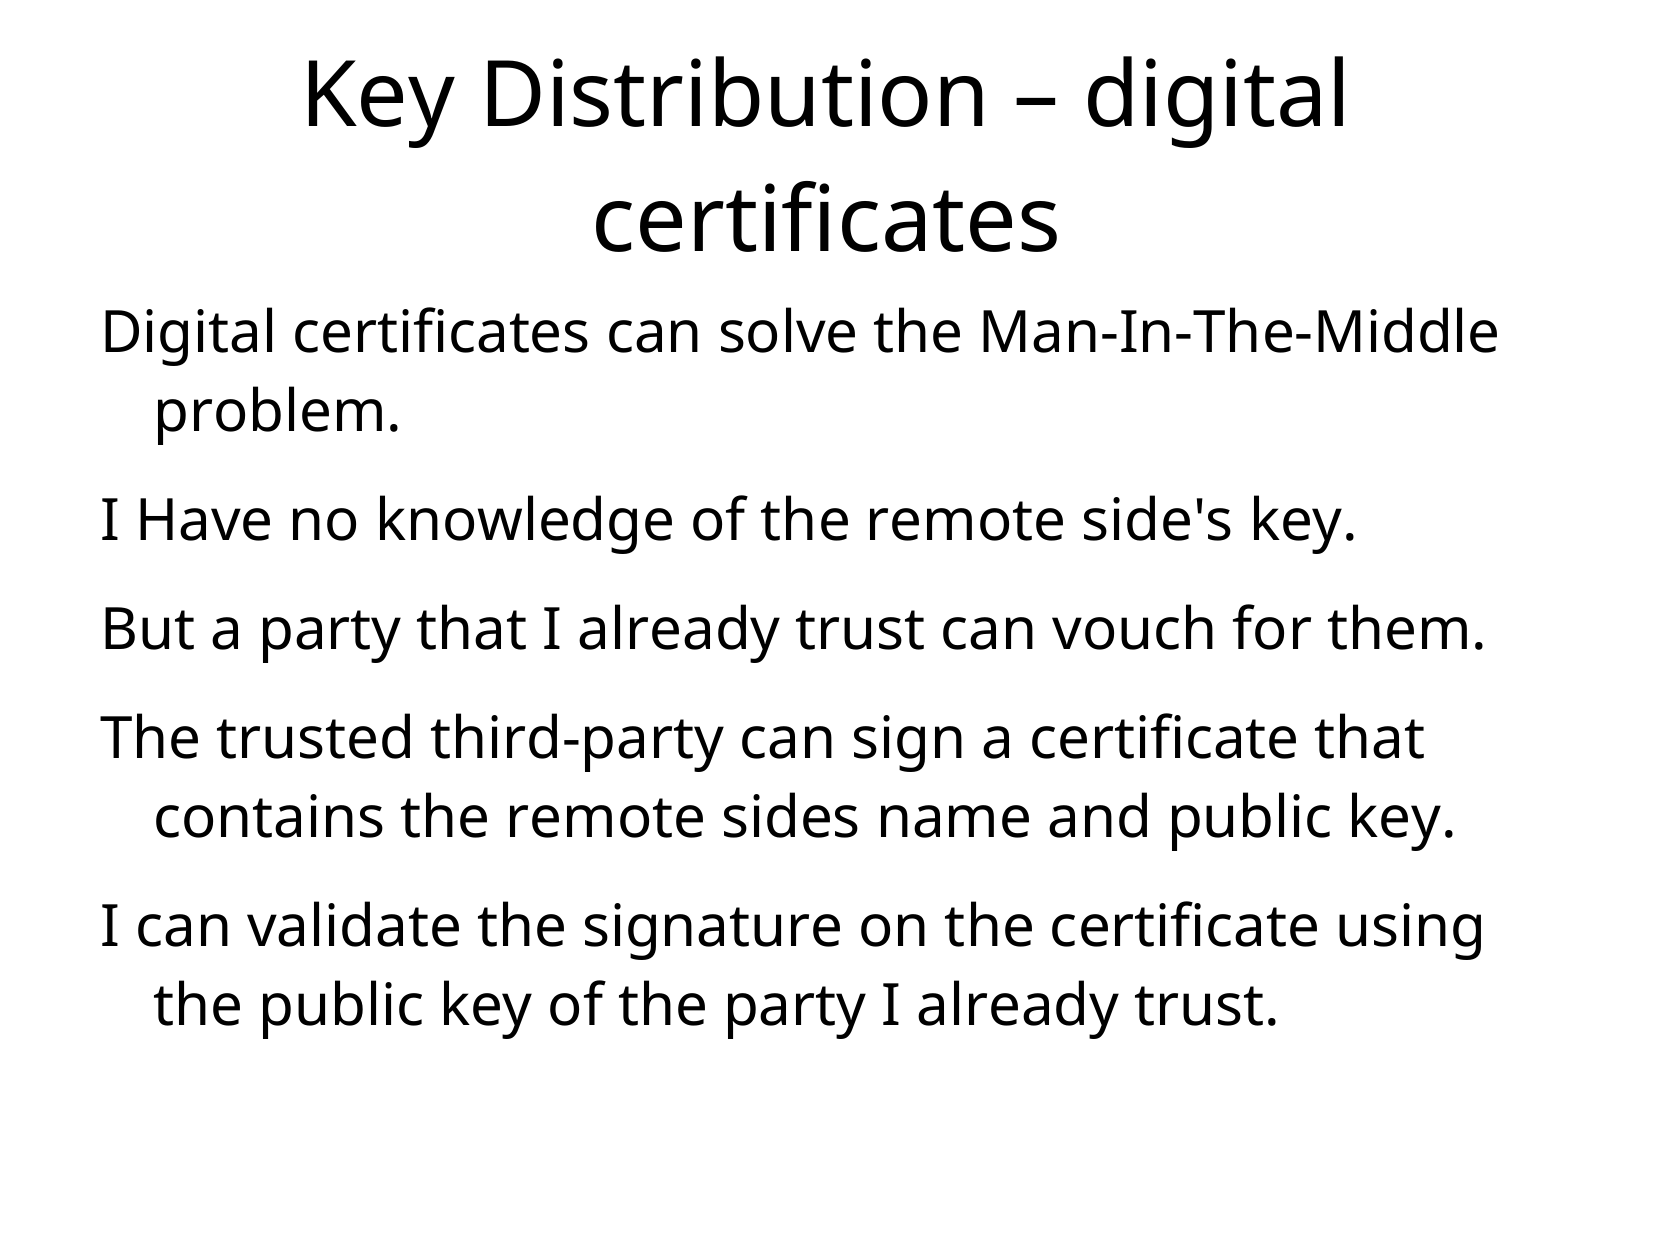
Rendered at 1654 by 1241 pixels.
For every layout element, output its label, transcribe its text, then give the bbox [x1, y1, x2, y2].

title Key Distribution – digital certificates [82, 49, 1571, 257]
list Digital certificates can solve the Man-In-The-Middle problem. I Have no knowledge of the remote side's key. But a party that I already trust can vouch for them. The trusted third-party can sign a certificate that contains the remote sides name and public key. I can validate the signature on the certificate using the public key of the party I already trust. [82, 290, 1571, 1109]
